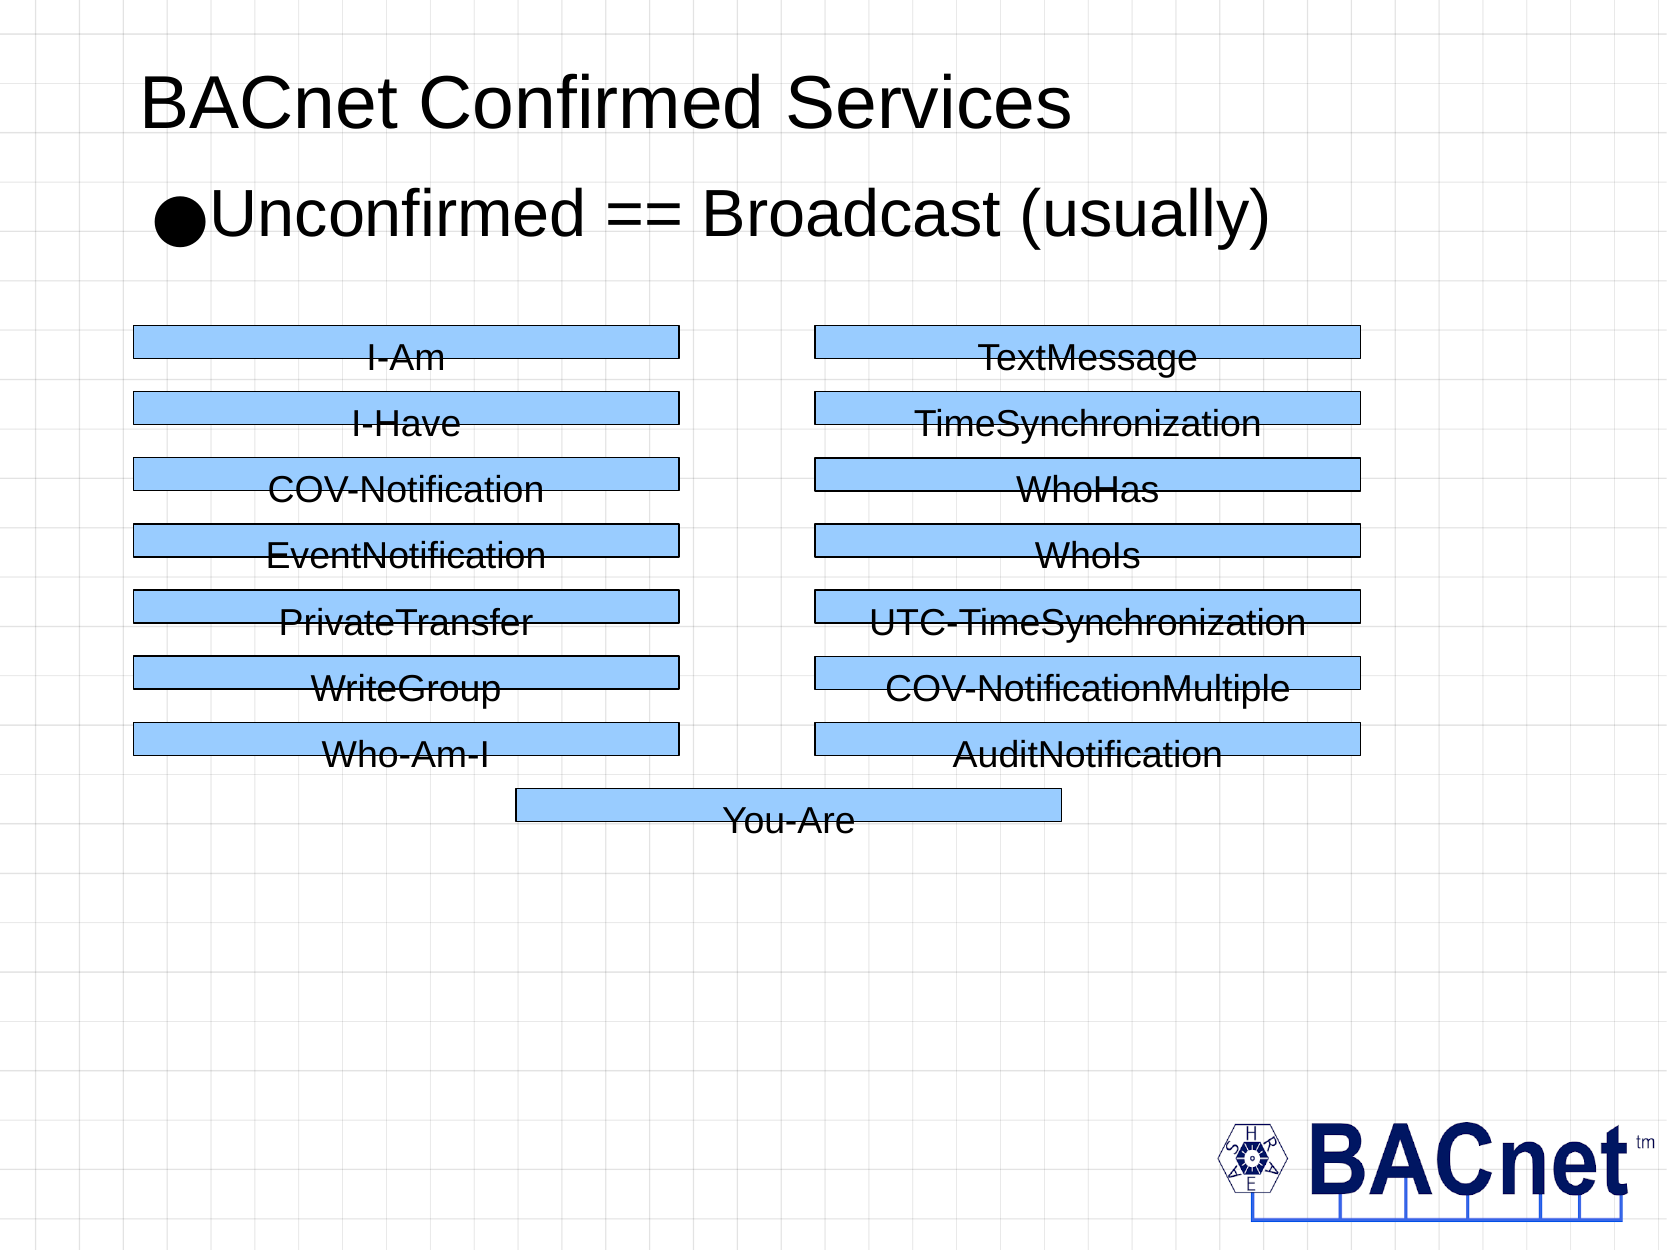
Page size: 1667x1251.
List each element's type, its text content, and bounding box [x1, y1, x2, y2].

text_box WhoIs [815, 523, 1361, 557]
text_box I-Have [133, 391, 679, 425]
text_box You-Are [516, 788, 1062, 822]
text_box Who-Am-I [133, 722, 679, 756]
text_box COV-Notification [133, 457, 679, 491]
text_box TextMessage [815, 325, 1361, 359]
text_box I-Am [133, 325, 679, 359]
text_box Unconfirmed == Broadcast (usually) [133, 169, 1667, 277]
text_box TimeSynchronization [815, 391, 1361, 425]
text_box COV-NotificationMultiple [815, 656, 1361, 690]
title BACnet Confirmed Services [133, 47, 1630, 169]
text_box EventNotification [133, 523, 679, 557]
text_box PrivateTransfer [133, 590, 679, 624]
picture [0, 0, 1667, 1250]
text_box WhoHas [815, 457, 1361, 491]
text_box UTC-TimeSynchronization [815, 590, 1361, 624]
text_box WriteGroup [133, 656, 679, 690]
text_box AuditNotification [815, 722, 1361, 756]
text_box I-Am [397, 347, 406, 359]
